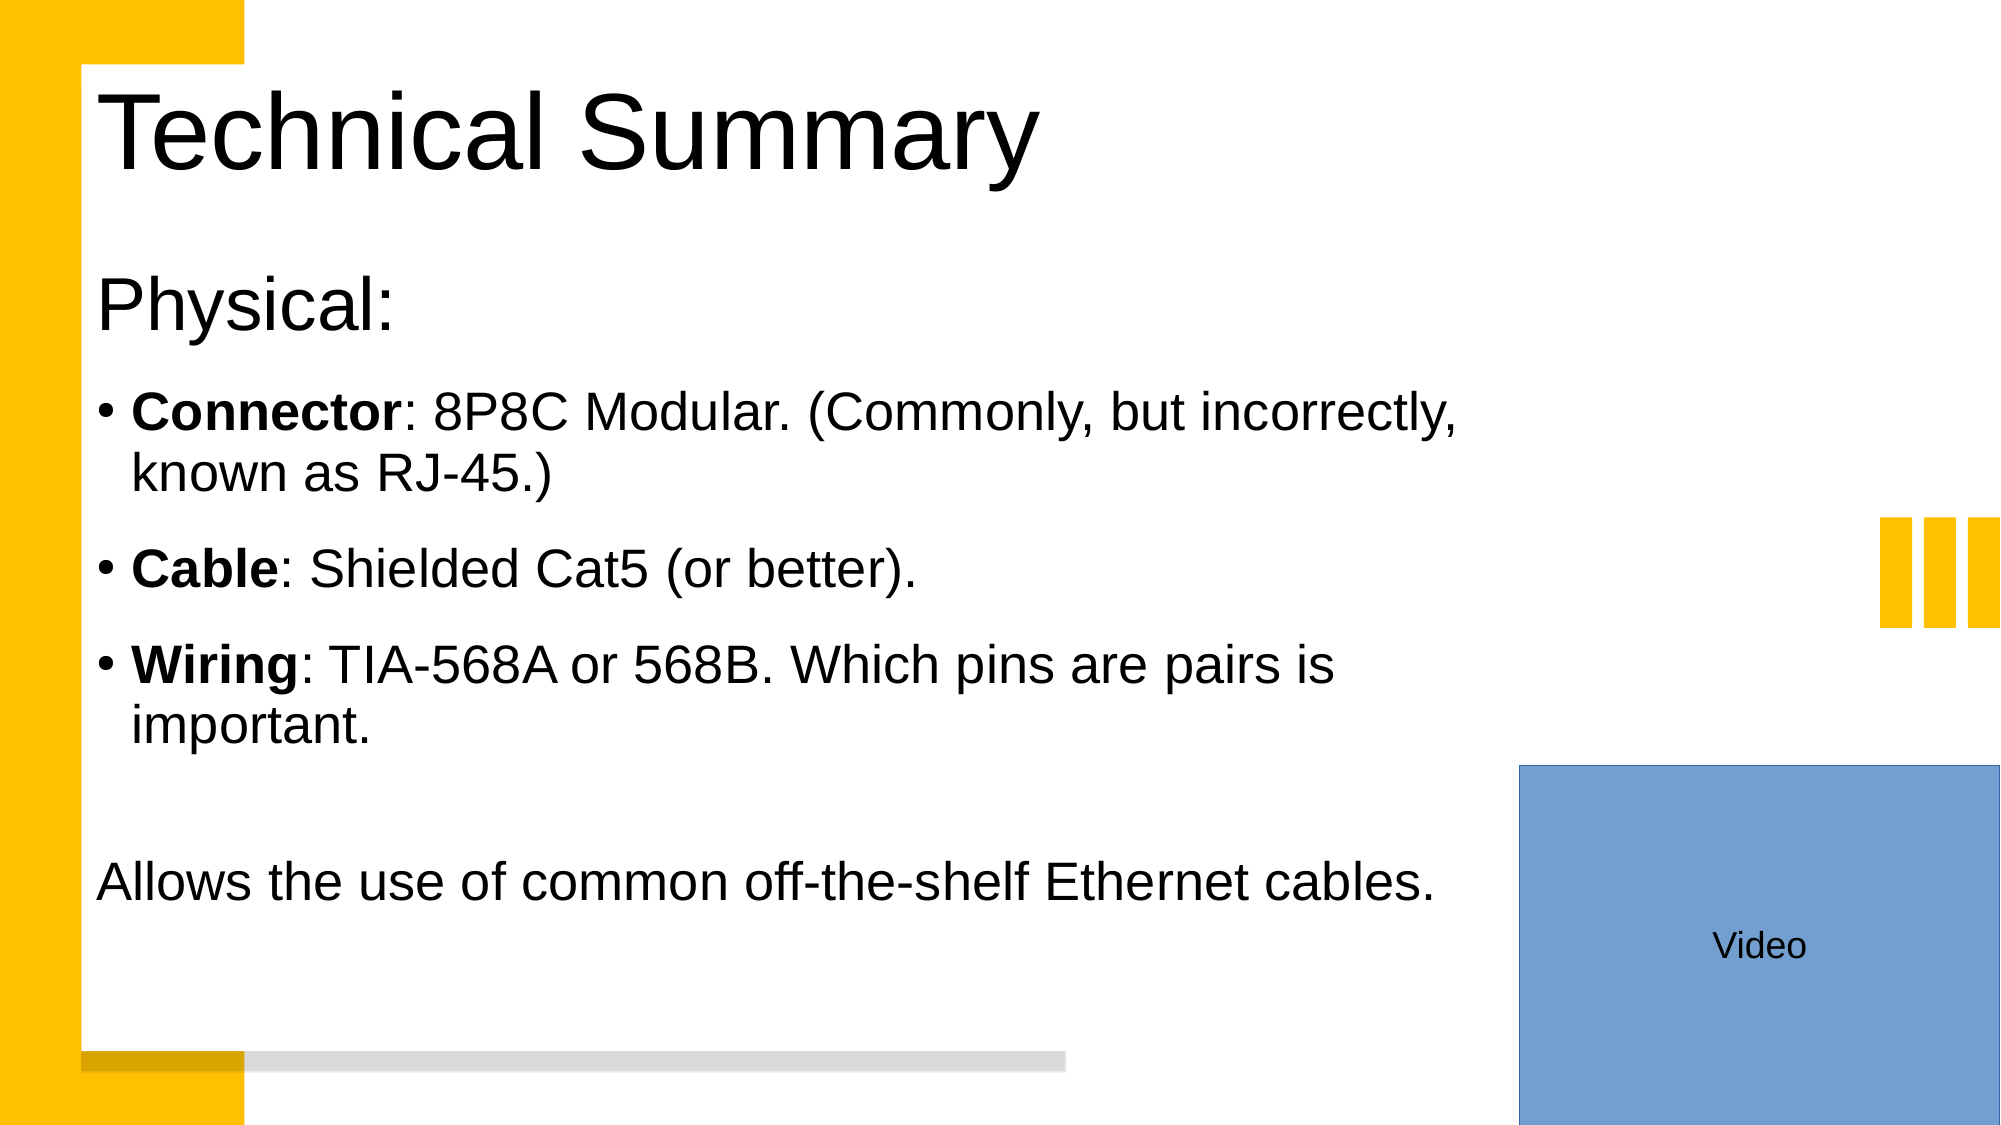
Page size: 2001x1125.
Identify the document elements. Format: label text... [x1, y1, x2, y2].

text_box Video [1519, 765, 2000, 1125]
text_box Technical Summary [81, 64, 1921, 201]
text_box [0, 0, 2000, 1125]
text_box Physical: Connector: 8P8C Modular. (Commonly, but incorrectly, known as RJ-45.) Cable: Shielded Cat5 (or better). Wiring: TIA-568A or 568B. Which pins are pairs is important. Allows the use of common off-the-shelf Ethernet cables. [81, 254, 1516, 1041]
